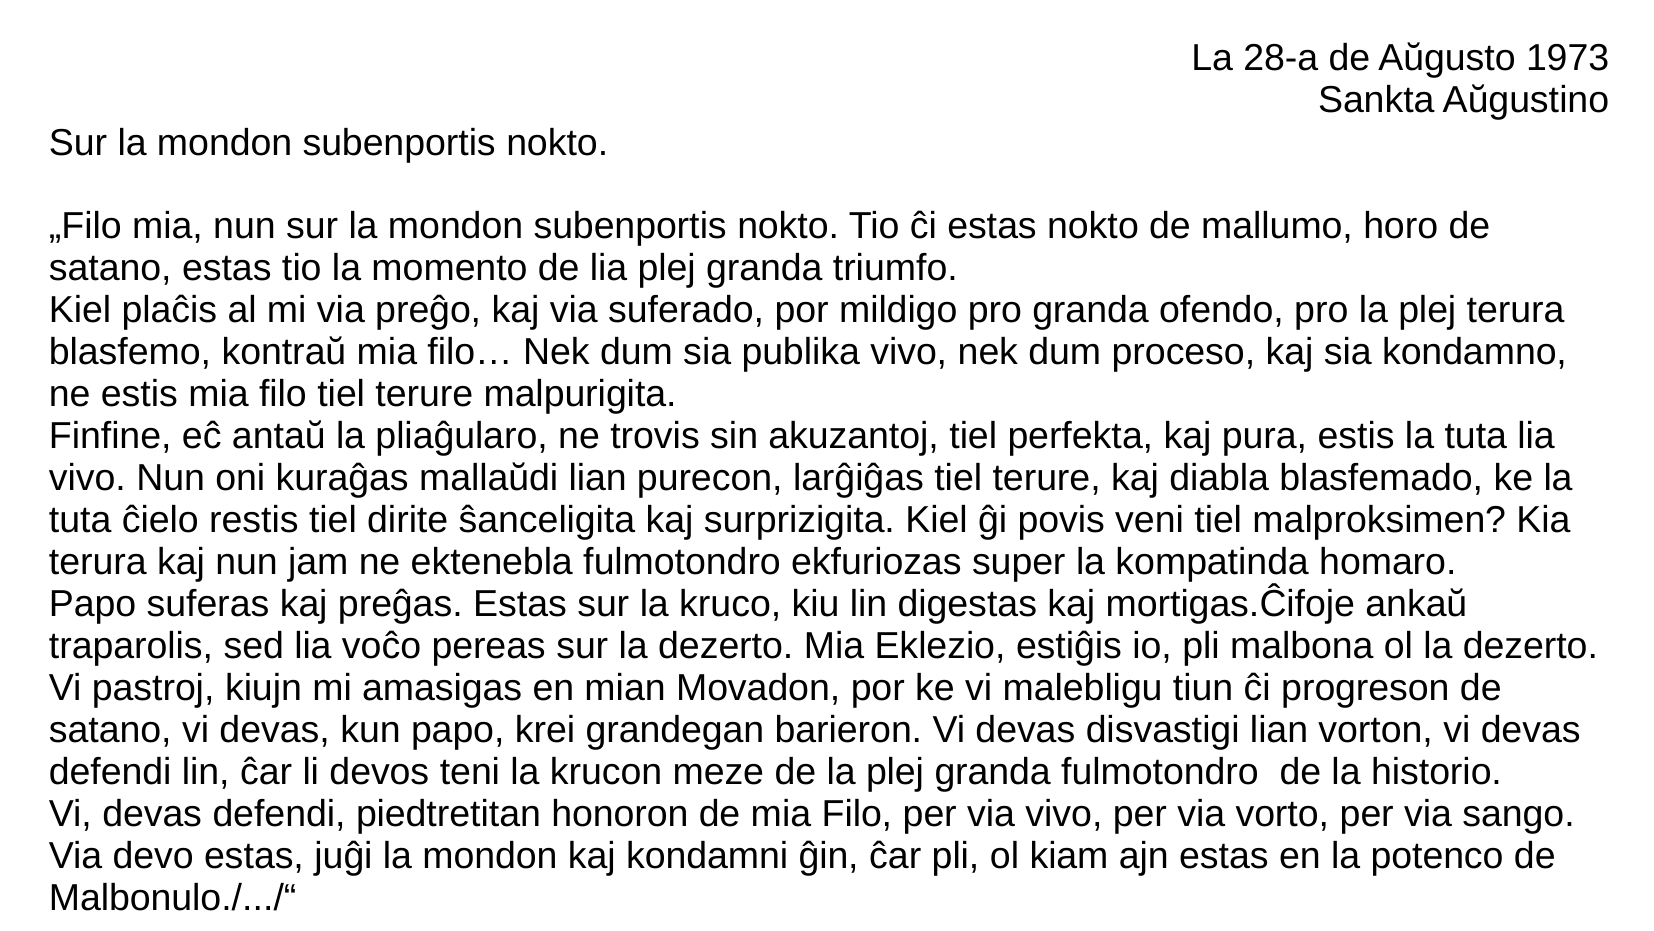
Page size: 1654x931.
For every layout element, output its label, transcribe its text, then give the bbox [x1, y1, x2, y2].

text_box La 28-a de Aŭgusto 1973 Sankta Aŭgustino Sur la mondon subenportis nokto. „Filo mia, nun sur la mondon subenportis nokto. Tio ĉi estas nokto de mallumo, horo de satano, estas tio la momento de lia plej granda triumfo. Kiel plaĉis al mi via preĝo, kaj via suferado, por mildigo pro granda ofendo, pro la plej terura blasfemo, kontraŭ mia filo… Nek dum sia publika vivo, nek dum proceso, kaj sia kondamno, ne estis mia filo tiel terure malpurigita. Finfine, eĉ antaŭ la pliaĝularo, ne trovis sin akuzantoj, tiel perfekta, kaj pura, estis la tuta lia vivo. Nun oni kuraĝas mallaŭdi lian purecon, larĝiĝas tiel terure, kaj diabla blasfemado, ke la tuta ĉielo restis tiel dirite ŝanceligita kaj surprizigita. Kiel ĝi povis veni tiel malproksimen? Kia terura kaj nun jam ne ektenebla fulmotondro ekfuriozas super la kompatinda homaro. Papo suferas kaj preĝas. Estas sur la kruco, kiu lin digestas kaj mortigas.Ĉifoje ankaŭ traparolis, sed lia voĉo pereas sur la dezerto. Mia Eklezio, estiĝis io, pli malbona ol la dezerto. Vi pastroj, kiujn mi amasigas en mian Movadon, por ke vi malebligu tiun ĉi progreson de satano, vi devas, kun papo, krei grandegan barieron. Vi devas disvastigi lian vorton, vi devas defendi lin, ĉar li devos teni la krucon meze de la plej granda fulmotondro de la historio. Vi, devas defendi, piedtretitan honoron de mia Filo, per via vivo, per via vorto, per via sango. Via devo estas, juĝi la mondon kaj kondamni ĝin, ĉar pli, ol kiam ajn estas en la potenco de Malbonulo./.../“ [29, 29, 1625, 927]
